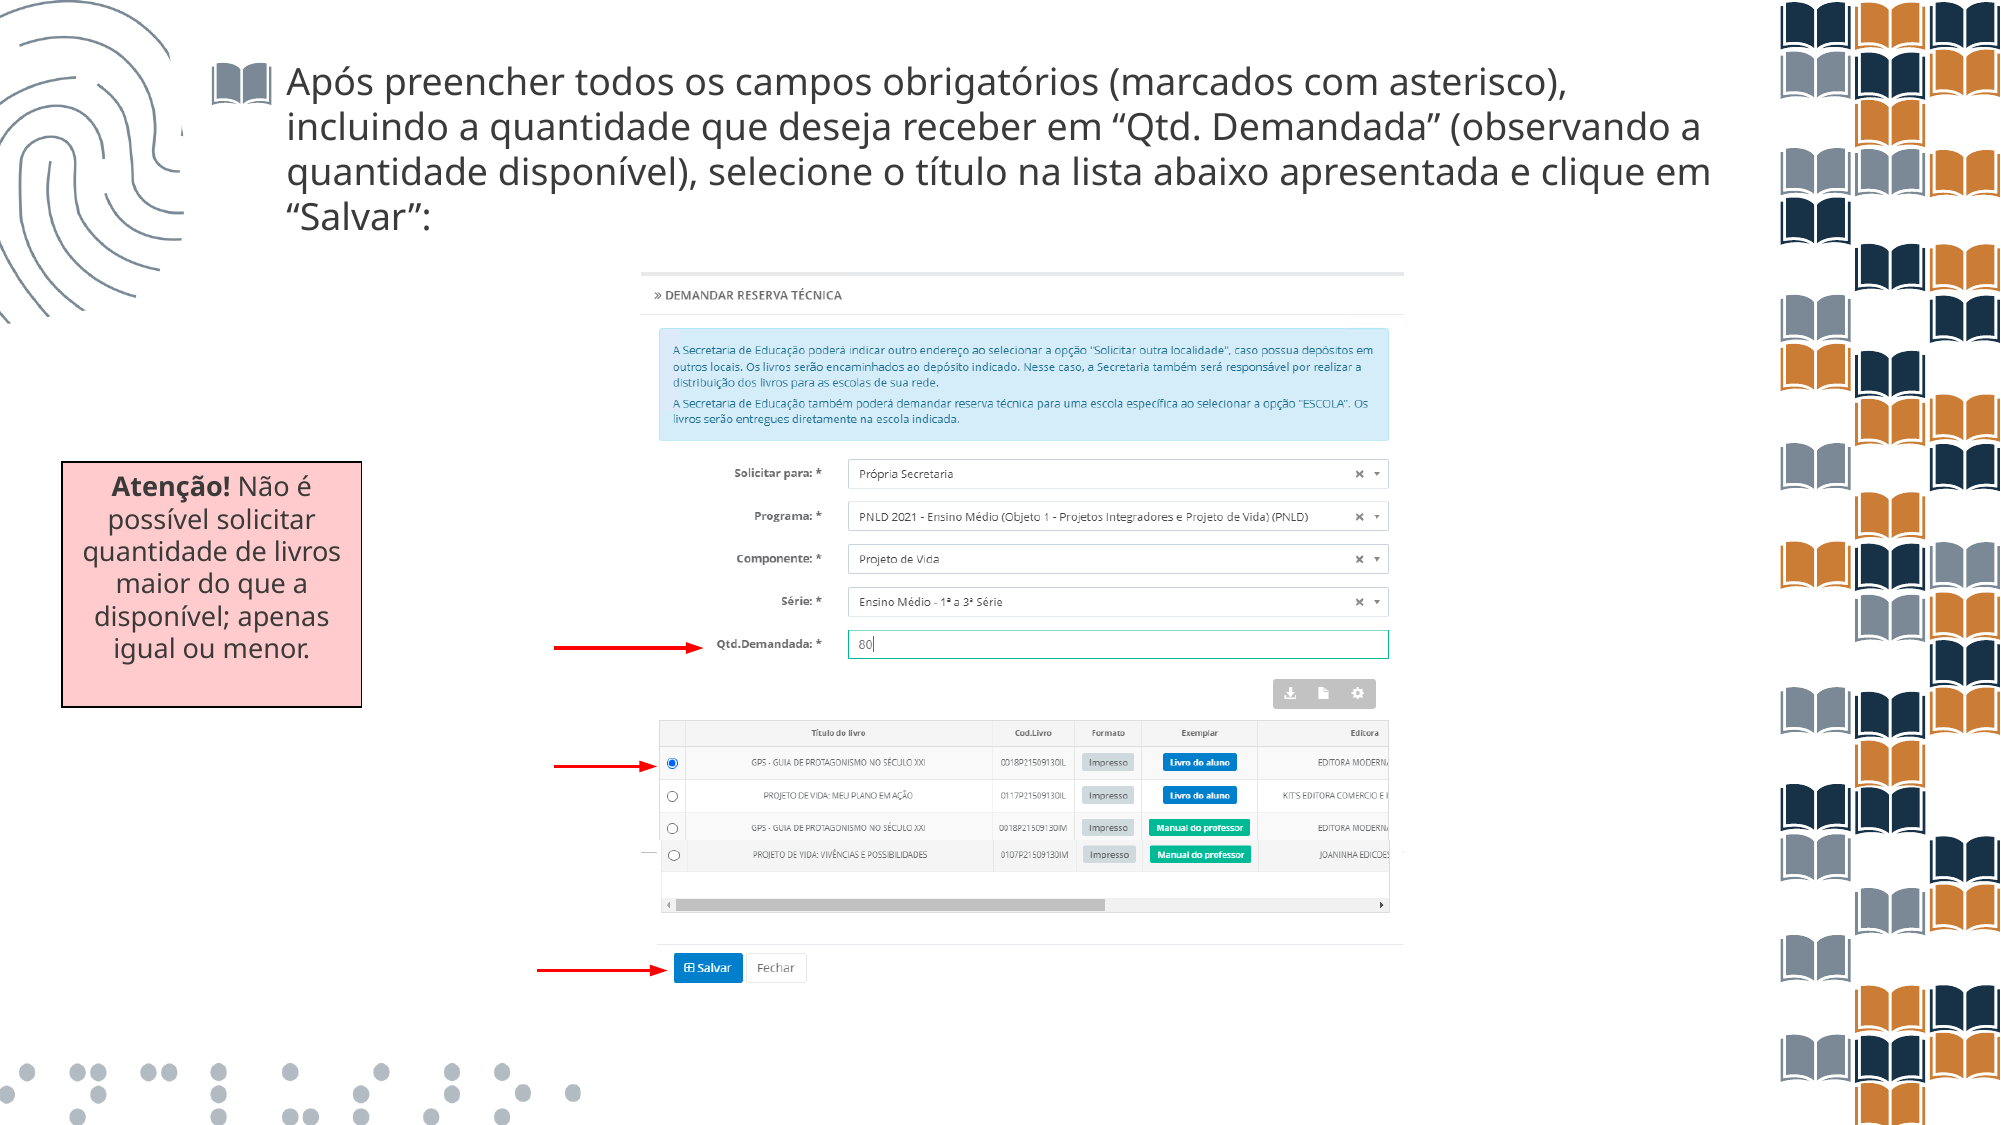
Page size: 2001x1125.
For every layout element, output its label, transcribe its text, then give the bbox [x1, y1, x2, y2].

text_box Atenção! Não é possível solicitar quantidade de livros maior do que a disponível; apenas igual ou menor. [62, 461, 362, 707]
text_box [1780, 932, 1851, 983]
text_box [1929, 539, 2000, 735]
text_box [0, 1063, 581, 1125]
text_box [1780, 684, 1851, 735]
text_box [1929, 293, 2000, 343]
text_box [1855, 592, 1926, 643]
text_box [1855, 0, 1926, 197]
text_box Após preencher todos os campos obrigatórios (marcados com asterisco), incluindo a quantidade que deseja receber em “Qtd. Demandada” (observando a quantidade disponível), selecione o título na lista abaixo apresentada e clique em “Salvar”: [271, 50, 1737, 248]
text_box [211, 60, 271, 106]
text_box [1929, 834, 2000, 932]
text_box [1780, 145, 1851, 245]
text_box [1855, 348, 1926, 447]
text_box [1780, 1032, 1851, 1082]
text_box [1780, 781, 1851, 882]
text_box [1855, 983, 1926, 1125]
text_box [1855, 541, 1926, 591]
picture [641, 272, 1404, 992]
text_box [1855, 689, 1926, 835]
text_box [1780, 440, 1851, 491]
text_box [1929, 147, 2000, 198]
text_box [1929, 242, 2000, 292]
text_box [1929, 392, 2000, 492]
text_box [1929, 0, 2000, 97]
text_box [0, 0, 210, 326]
text_box [1929, 983, 2000, 1081]
text_box [1855, 885, 1926, 936]
text_box [1780, 292, 1851, 392]
text_box [1780, 539, 1851, 589]
text_box [1855, 490, 1926, 540]
text_box [1855, 241, 1926, 292]
text_box [1780, 0, 1851, 99]
